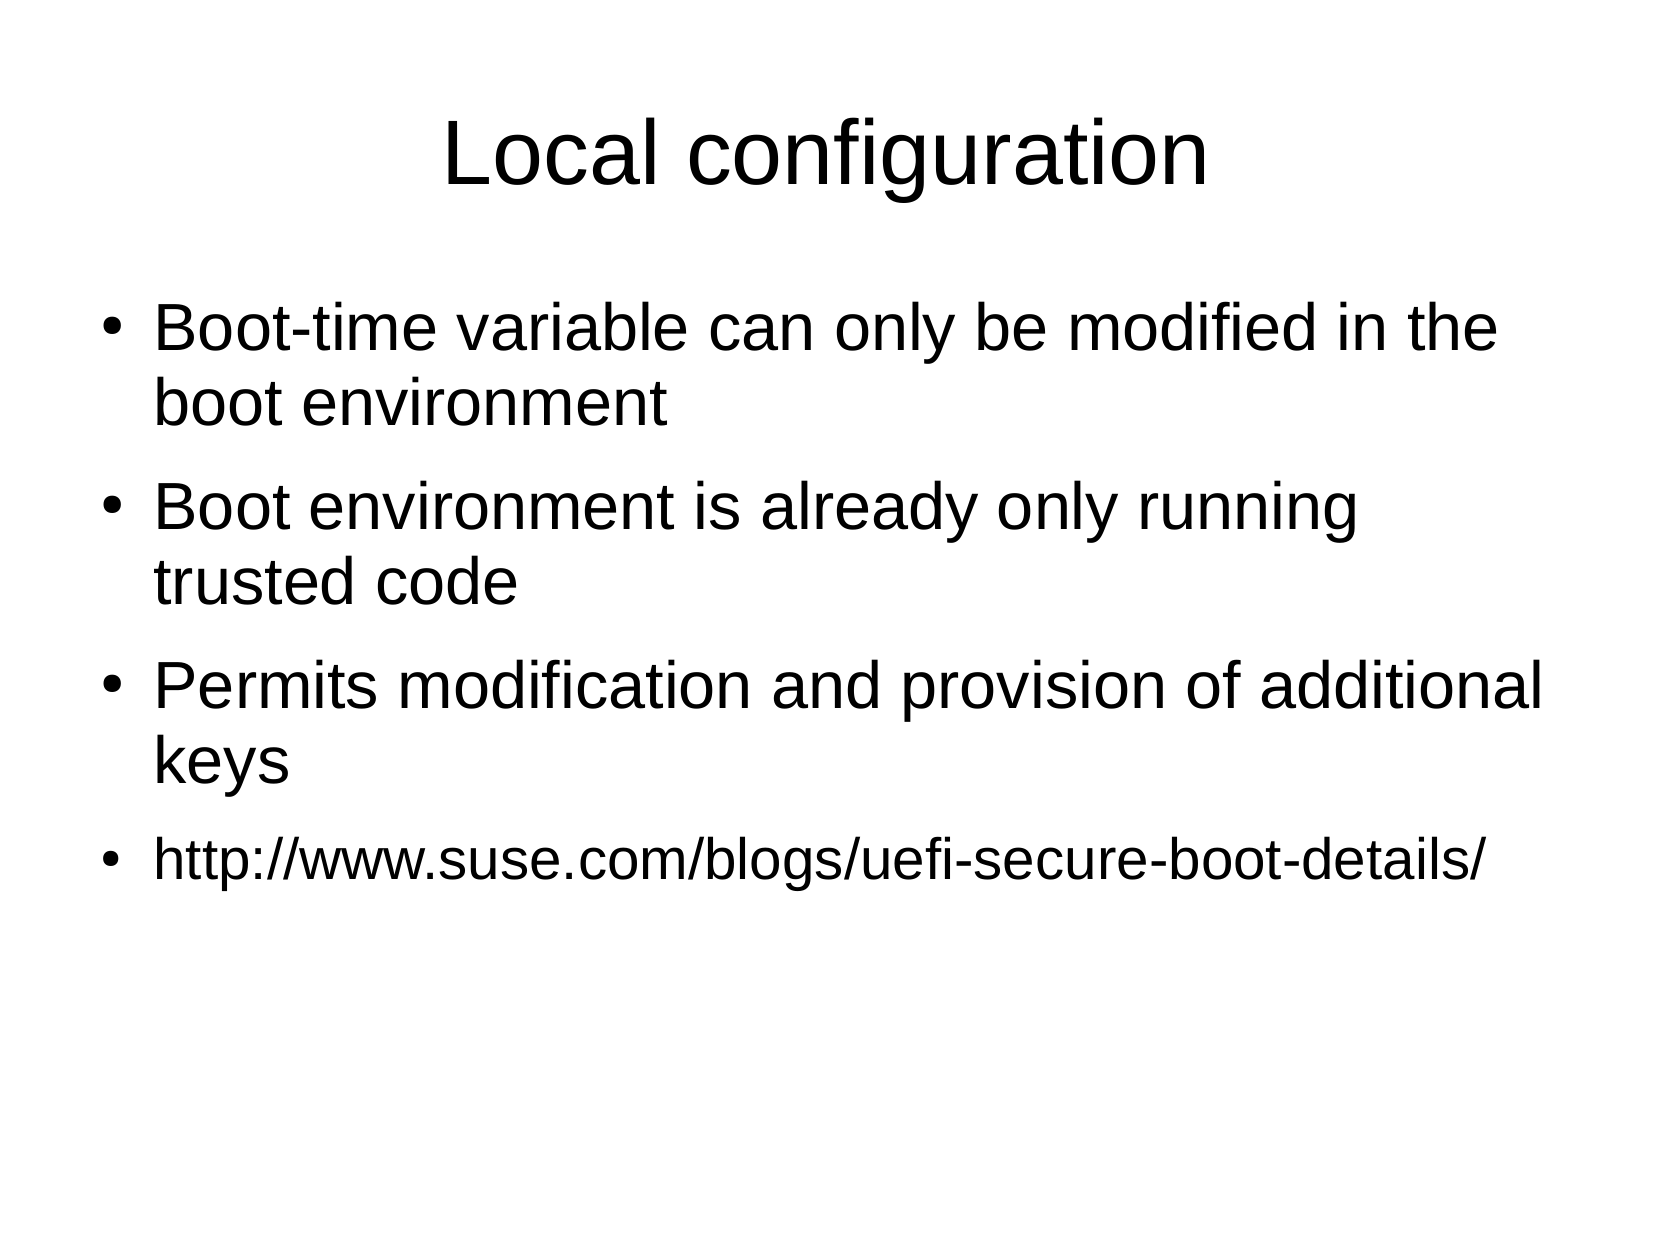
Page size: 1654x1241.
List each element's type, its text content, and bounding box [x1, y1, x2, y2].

title Local configuration [82, 49, 1571, 257]
list Boot-time variable can only be modified in the boot environment Boot environment is already only running trusted code Permits modification and provision of additional keys http://www.suse.com/blogs/uefi-secure-boot-details/ [82, 290, 1571, 1010]
